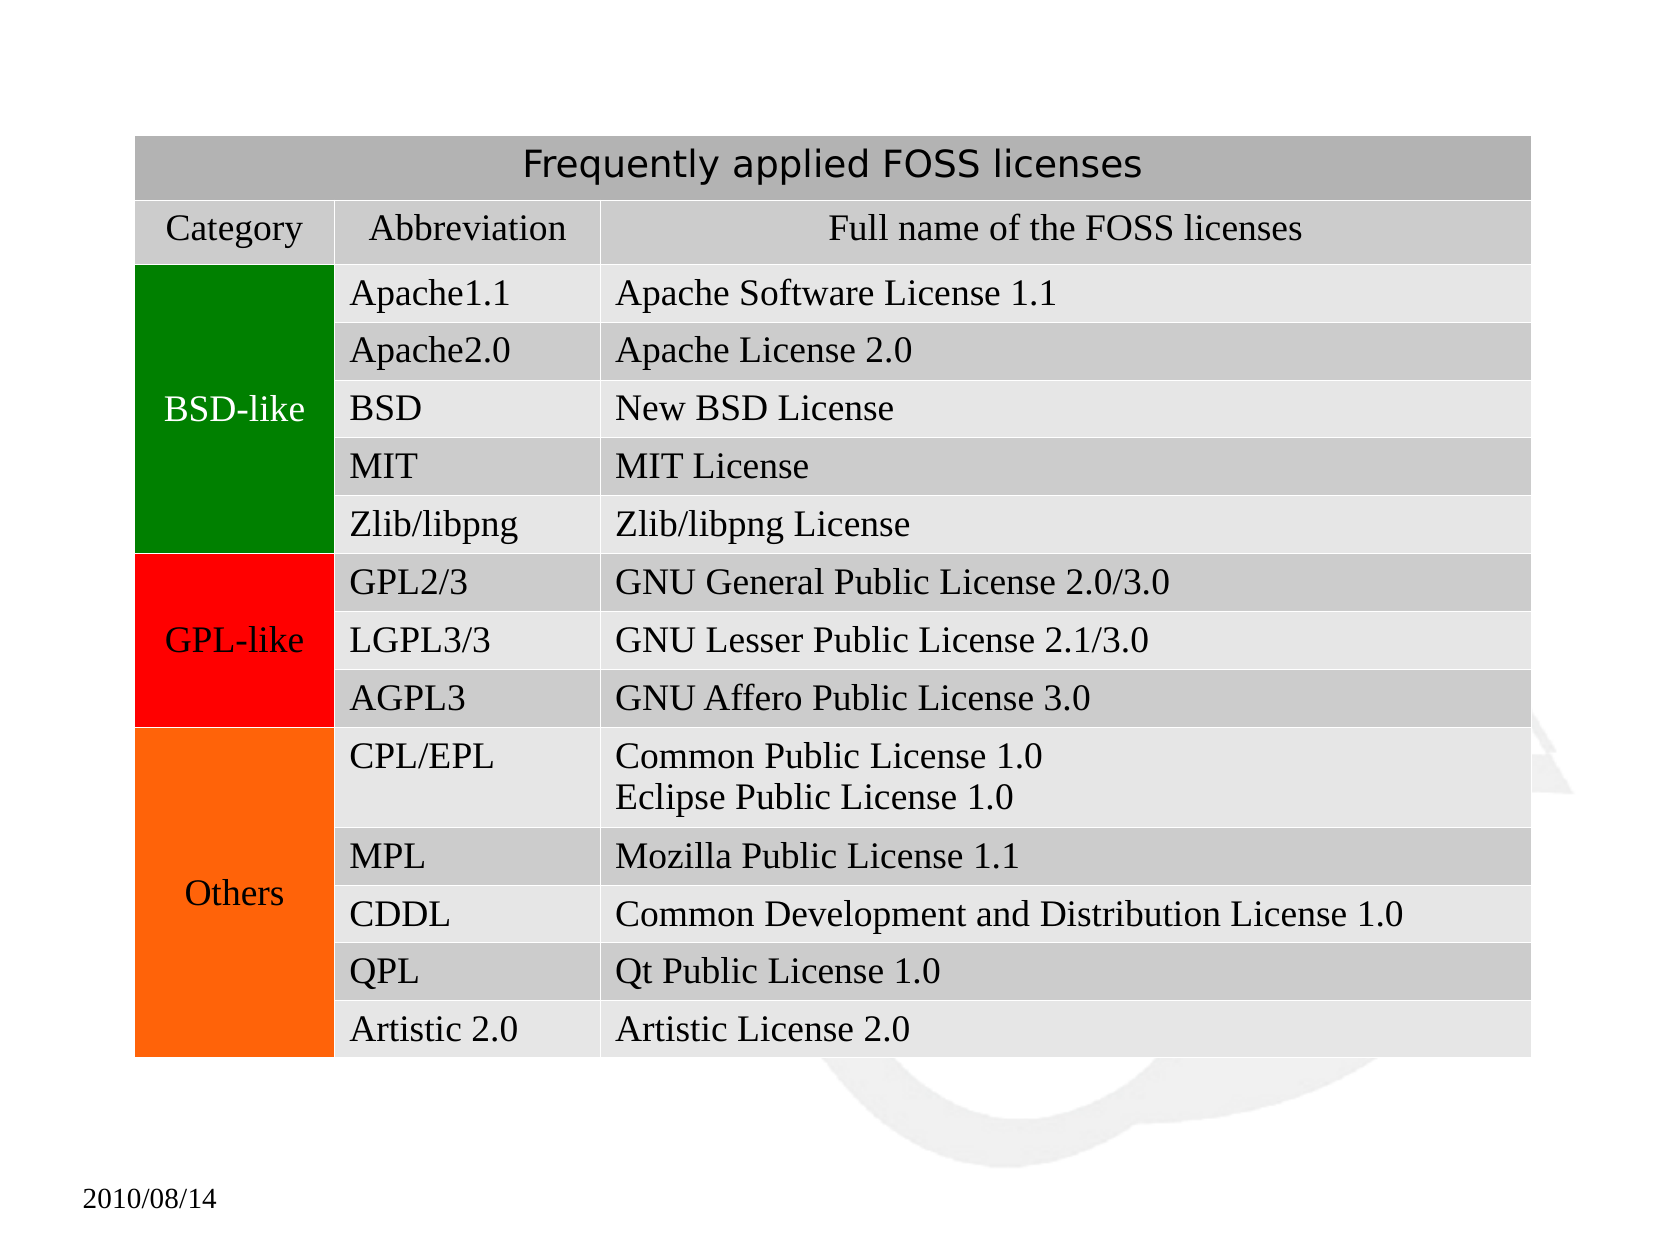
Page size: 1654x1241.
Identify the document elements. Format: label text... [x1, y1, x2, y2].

table_cell GPL-like [135, 554, 334, 727]
table_cell Artistic License 2.0 [601, 1001, 1531, 1057]
table_cell New BSD License [601, 381, 1531, 437]
table_cell AGPL3 [335, 670, 600, 727]
table_cell Apache License 2.0 [601, 323, 1531, 380]
table_cell Zlib/libpng [335, 496, 600, 553]
table_cell BSD [335, 381, 600, 437]
table_cell CPL/EPL [335, 728, 600, 827]
table_cell BSD-like [135, 265, 334, 553]
table_cell Mozilla Public License 1.1 [601, 828, 1531, 885]
table_cell GNU Lesser Public License 2.1/3.0 [601, 612, 1531, 669]
table_header Frequently applied FOSS licenses [135, 136, 1531, 200]
table_cell MIT [335, 438, 600, 495]
table_cell MPL [335, 828, 600, 885]
table_cell Zlib/libpng License [601, 496, 1531, 553]
table_cell CDDL [335, 886, 600, 942]
table_cell Common Public License 1.0 Eclipse Public License 1.0 [601, 728, 1531, 827]
table_cell Apache1.1 [335, 265, 600, 322]
table_cell Artistic 2.0 [335, 1001, 600, 1057]
table_cell Others [135, 728, 334, 1057]
table_cell GNU Affero Public License 3.0 [601, 670, 1531, 727]
table_cell GNU General Public License 2.0/3.0 [601, 554, 1531, 611]
table_cell MIT License [601, 438, 1531, 495]
picture [551, 331, 1577, 1170]
table_cell LGPL3/3 [335, 612, 600, 669]
table_cell QPL [335, 943, 600, 1000]
table_cell Apache Software License 1.1 [601, 265, 1531, 322]
table_cell Qt Public License 1.0 [601, 943, 1531, 1000]
table_cell Full name of the FOSS licenses [601, 201, 1531, 264]
table_cell GPL2/3 [335, 554, 600, 611]
table_cell Abbreviation [335, 201, 600, 264]
table_cell Apache2.0 [335, 323, 600, 380]
table_cell Common Development and Distribution License 1.0 [601, 886, 1531, 942]
table_cell Category [135, 201, 334, 264]
